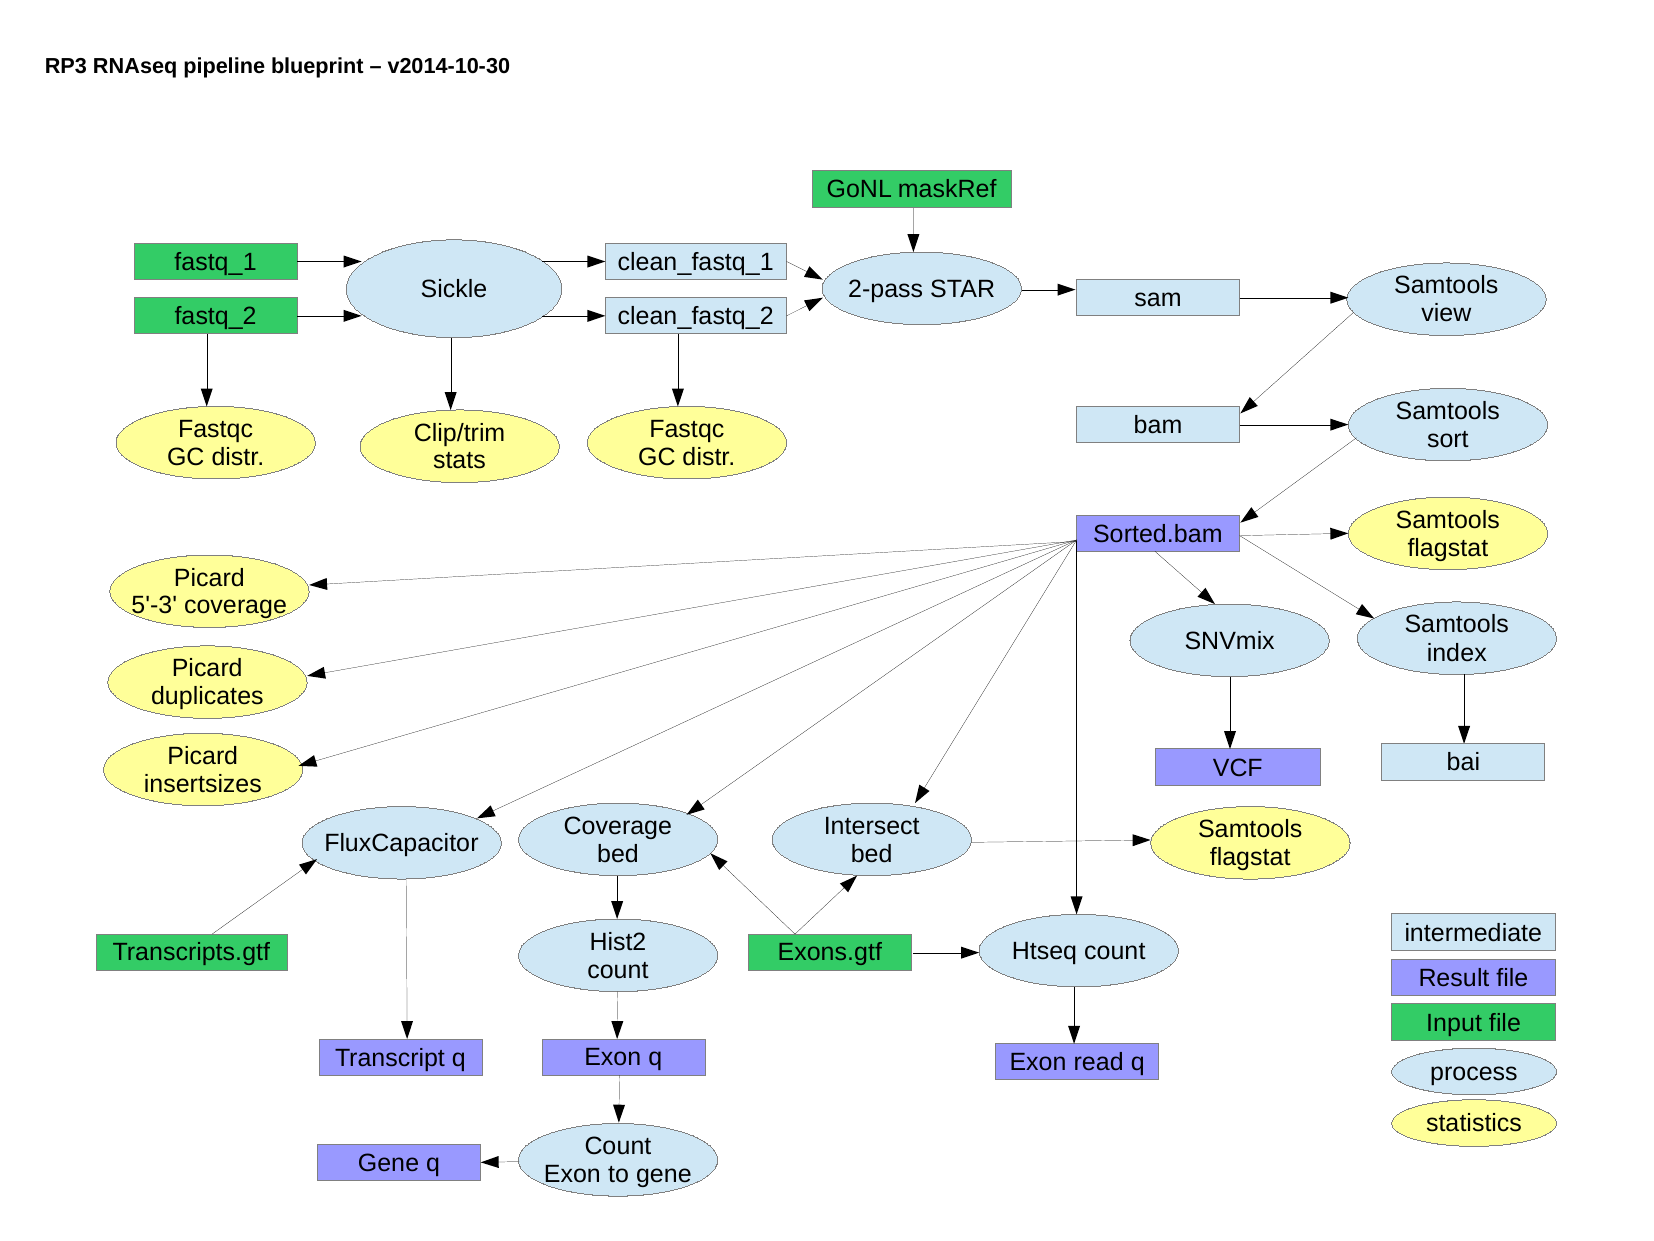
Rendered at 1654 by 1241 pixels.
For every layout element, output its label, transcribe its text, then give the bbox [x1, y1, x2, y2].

text_box Coverage bed [518, 803, 718, 876]
text_box VCF [1155, 748, 1321, 786]
text_box intermediate [1391, 913, 1556, 951]
text_box Picard duplicates [107, 645, 308, 719]
text_box Samtools sort [1348, 388, 1548, 461]
text_box GoNL maskRef [812, 170, 1012, 208]
text_box Sickle [346, 239, 562, 338]
text_box Transcripts.gtf [96, 934, 288, 971]
text_box Exon read q [995, 1043, 1159, 1080]
text_box Samtools view [1346, 262, 1547, 336]
text_box Samtools index [1357, 601, 1557, 675]
text_box Clip/trim stats [360, 409, 560, 483]
text_box bai [1381, 743, 1545, 781]
text_box sam [1076, 279, 1240, 316]
text_box clean_fastq_2 [605, 297, 787, 334]
text_box Result file [1391, 959, 1556, 996]
text_box Gene q [317, 1144, 481, 1181]
text_box bam [1076, 406, 1240, 443]
text_box clean_fastq_1 [605, 243, 787, 280]
text_box FluxCapacitor [302, 806, 502, 880]
text_box fastq_2 [134, 297, 298, 334]
text_box Intersect bed [772, 803, 972, 876]
text_box Input file [1391, 1003, 1556, 1041]
text_box Samtools flagstat [1150, 806, 1351, 880]
text_box Sorted.bam [1076, 515, 1240, 552]
text_box Picard 5'-3' coverage [109, 555, 310, 628]
text_box Count Exon to gene [518, 1123, 718, 1197]
text_box Fastqc GC distr. [116, 406, 316, 479]
text_box Exon q [542, 1039, 706, 1076]
text_box statistics [1391, 1099, 1557, 1147]
text_box Exons.gtf [748, 934, 912, 971]
text_box Samtools flagstat [1348, 497, 1548, 570]
text_box Htseq count [979, 914, 1179, 987]
text_box Transcript q [319, 1039, 483, 1076]
text_box Hist2 count [518, 919, 718, 992]
text_box RP3 RNAseq pipeline blueprint – v2014-10-30 [30, 45, 564, 102]
text_box SNVmix [1129, 604, 1330, 677]
text_box 2-pass STAR [822, 252, 1022, 325]
text_box Picard insertsizes [103, 733, 303, 806]
text_box process [1391, 1048, 1557, 1095]
text_box Fastqc GC distr. [587, 406, 787, 479]
text_box fastq_1 [134, 243, 298, 280]
